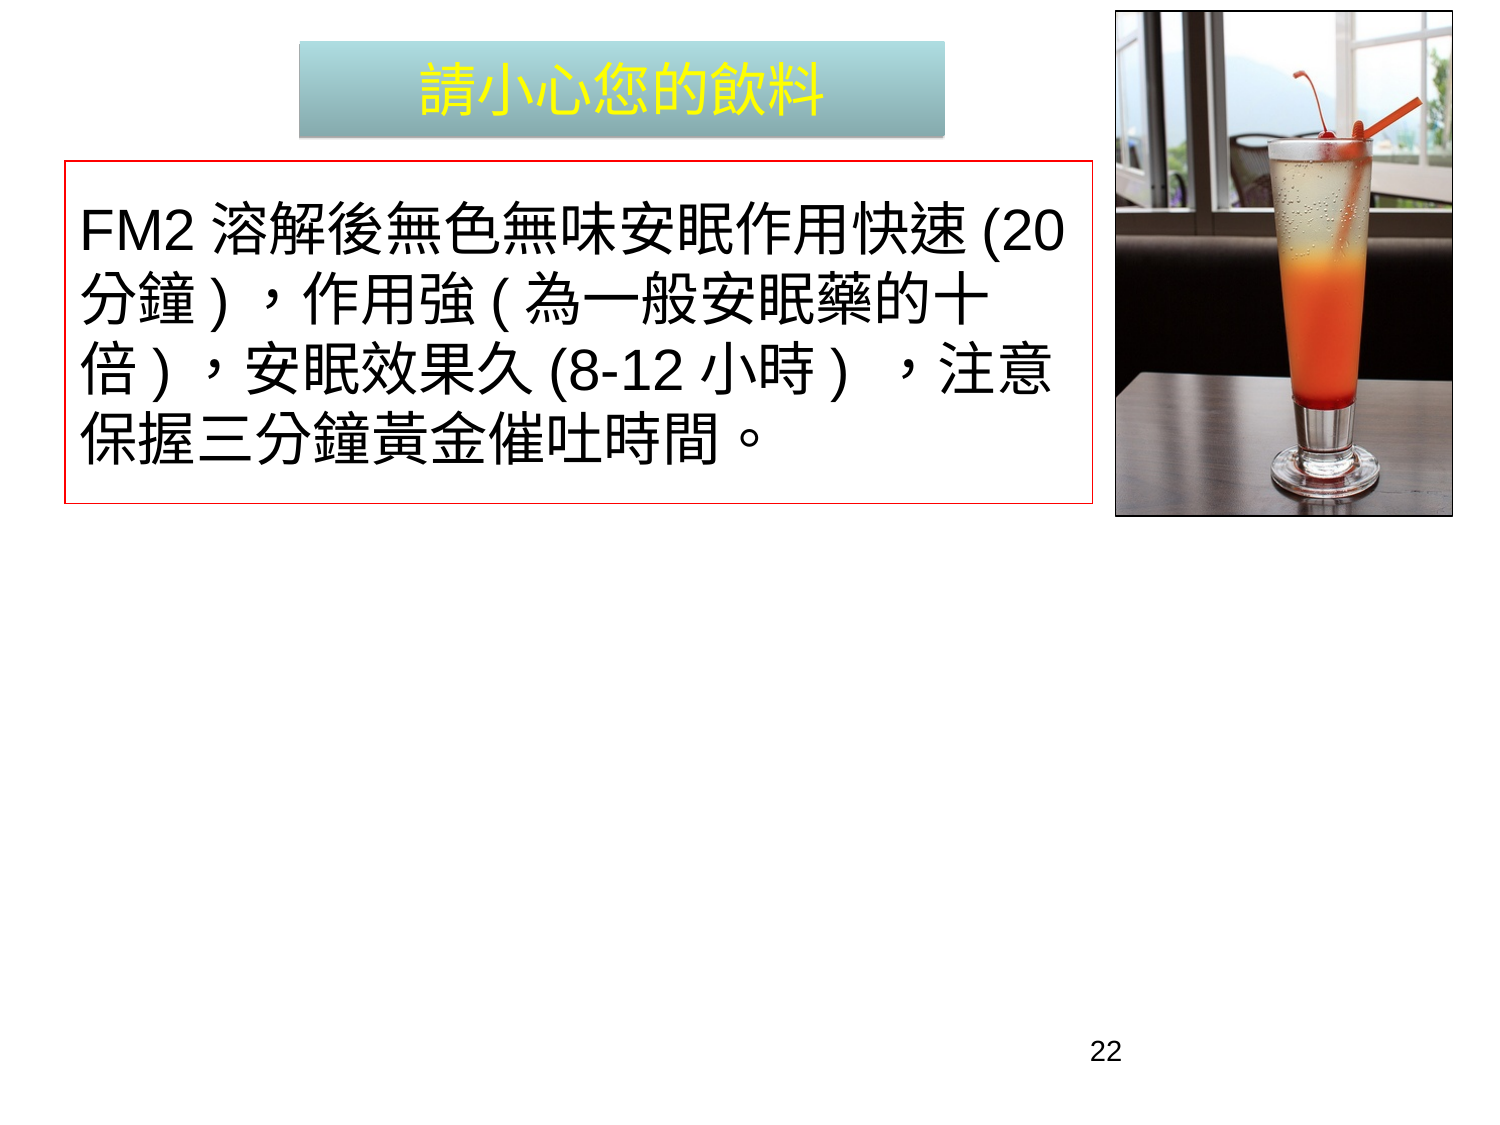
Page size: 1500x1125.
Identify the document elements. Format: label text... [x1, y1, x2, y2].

text_box FM2溶解後無色無味安眠作用快速(20分鐘)，作用強(為一般安眠藥的十倍)，安眠效果久(8-12小時) ，注意保握三分鐘黃金催吐時間。 [64, 160, 1093, 504]
picture [1116, 11, 1452, 516]
text_box 請小心您的飲料 [300, 41, 944, 135]
text_box [1074, 1024, 1426, 1103]
